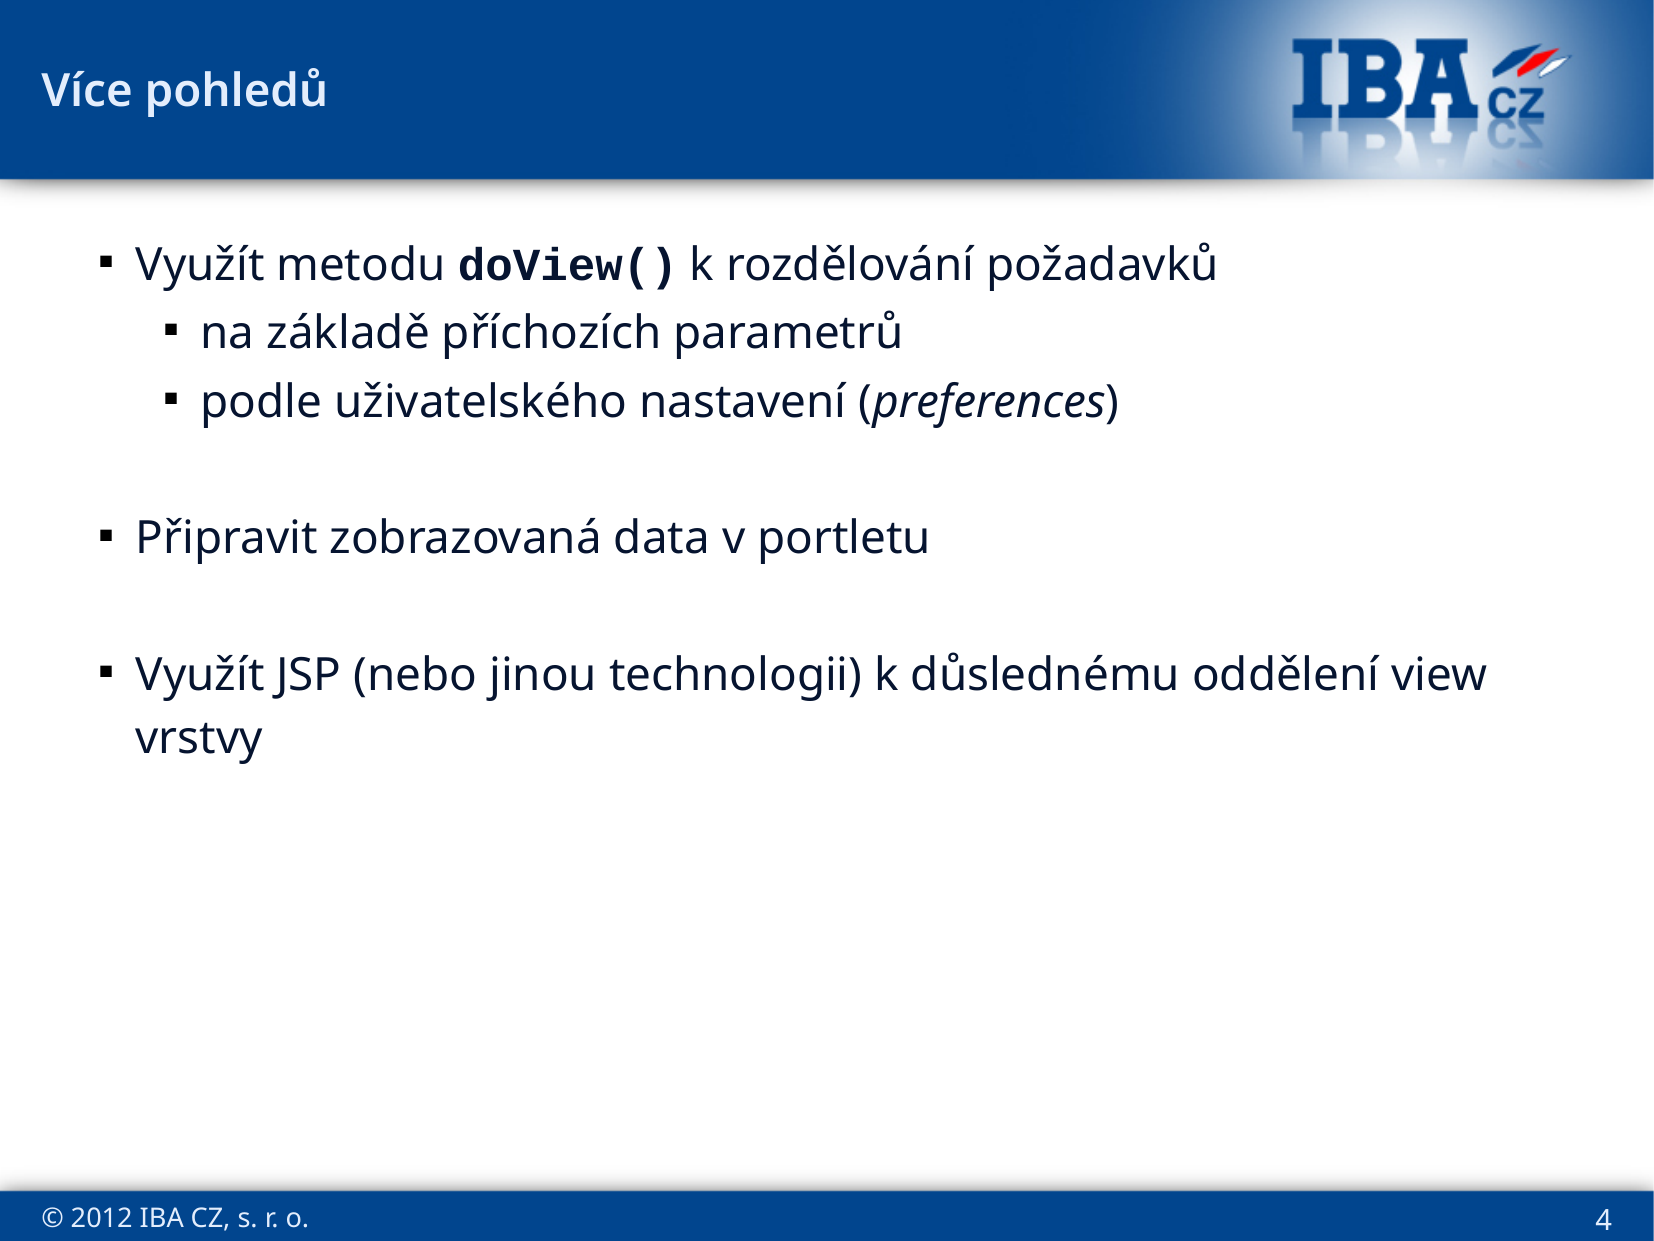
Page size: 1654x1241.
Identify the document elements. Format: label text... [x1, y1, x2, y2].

picture [0, 0, 1654, 1241]
list Využít metodu doView() k rozdělování požadavků na základě příchozích parametrů podle uživatelského nastavení (preferences) Připravit zobrazovaná data v portletu Využít JSP (nebo jinou technologii) k důslednému oddělení view vrstvy [82, 231, 1571, 1137]
title Více pohledů [41, 7, 1105, 170]
